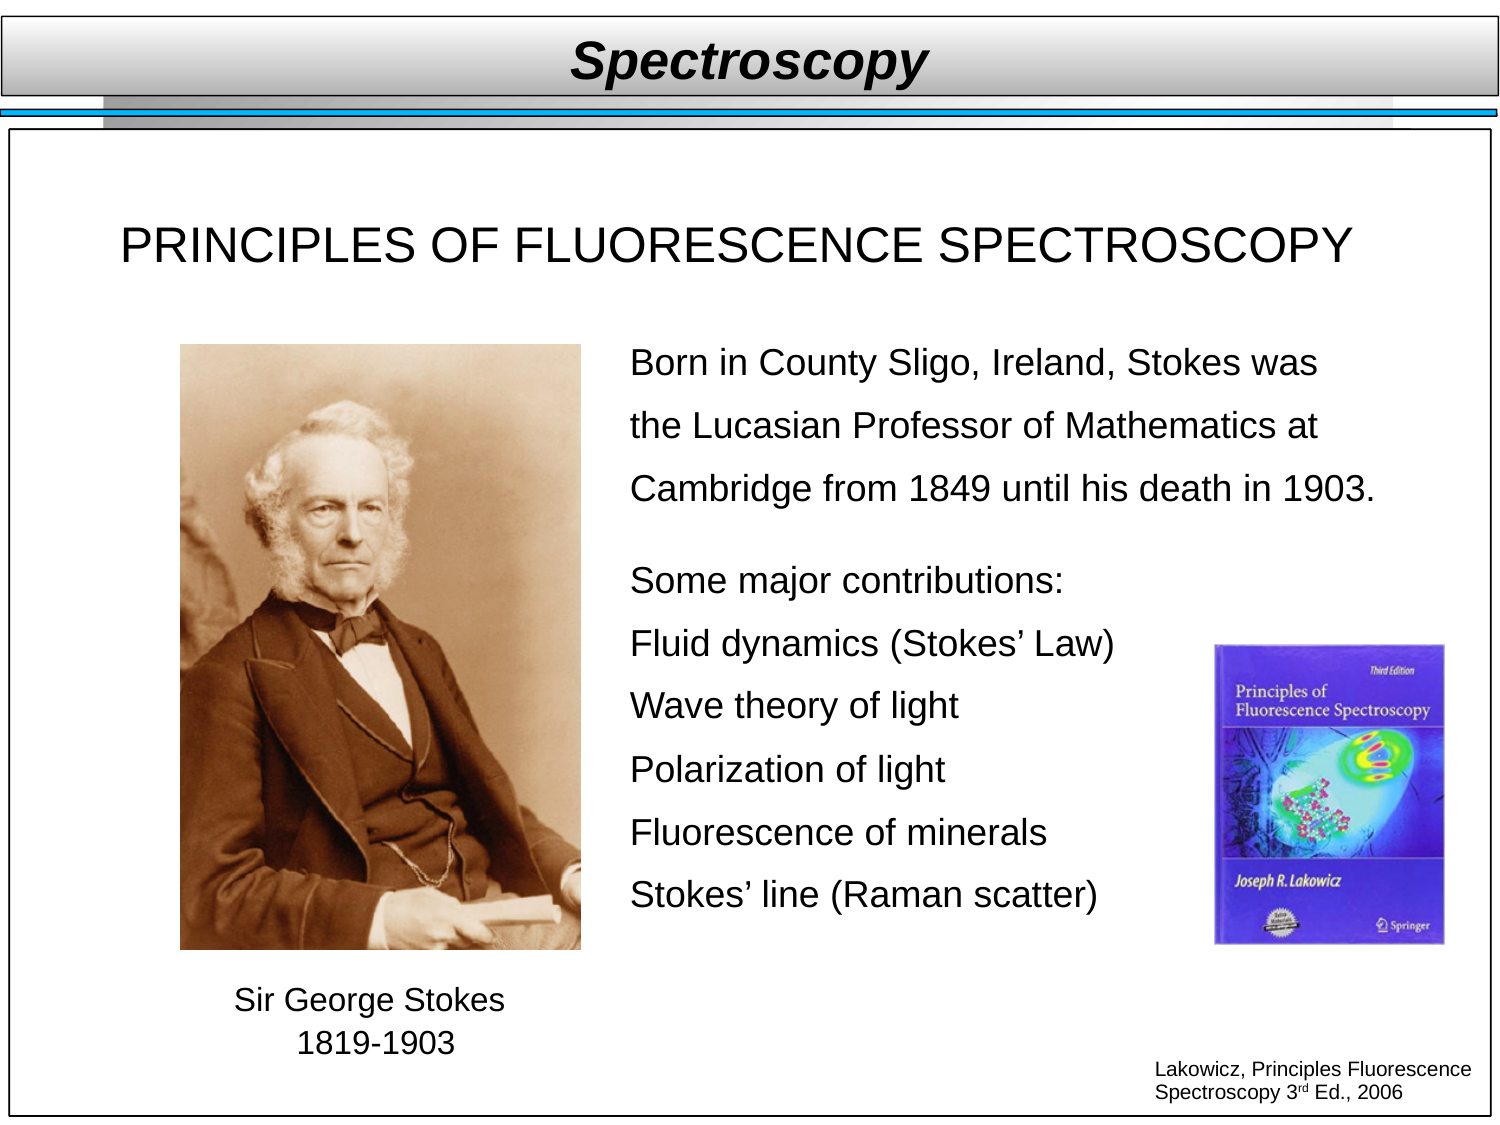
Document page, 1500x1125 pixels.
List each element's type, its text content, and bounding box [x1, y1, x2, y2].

picture [180, 344, 581, 950]
text_box PRINCIPLES OF FLUORESCENCE SPECTROSCOPY [105, 210, 1396, 337]
text_box Lakowicz, Principles Fluorescence Spectroscopy 3rd Ed., 2006 [1140, 1050, 1490, 1113]
text_box Sir George Stokes [213, 970, 527, 1027]
text_box Spectroscopy [1, 16, 1499, 96]
picture [1214, 644, 1445, 945]
text_box Some major contributions: Fluid dynamics (Stokes’ Law) Wave theory of light Polarization of light Fluorescence of minerals Stokes’ line (Raman scatter) [615, 530, 1199, 987]
text_box Born in County Sligo, Ireland, Stokes was the Lucasian Professor of Mathematics at Cambridge from 1849 until his death in 1903. [615, 312, 1396, 540]
text_box 1819-1903 [263, 1013, 489, 1069]
text_box [9, 129, 1491, 1116]
text_box [0, 109, 1497, 117]
